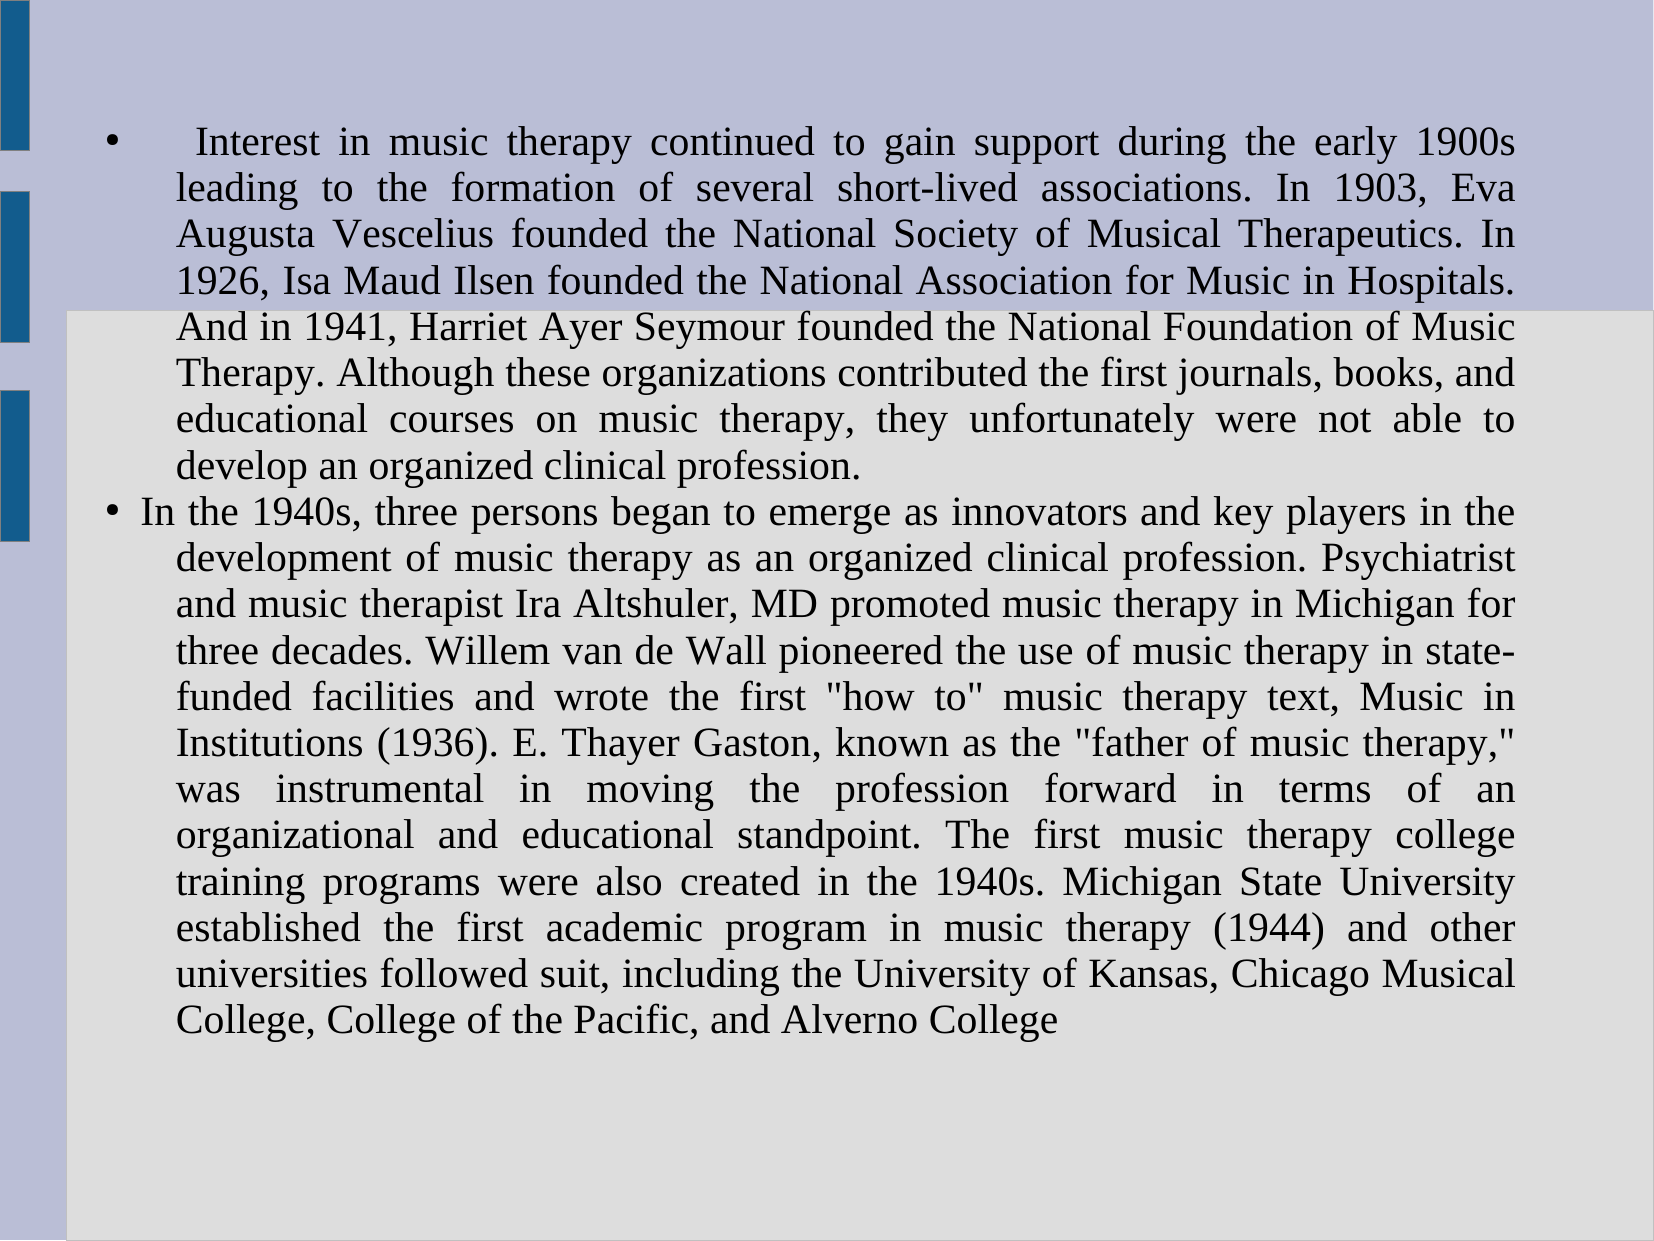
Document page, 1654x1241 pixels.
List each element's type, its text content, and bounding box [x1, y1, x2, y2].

subtitle Interest in music therapy continued to gain support during the early 1900s leading to the formation of several short-lived associations. In 1903, Eva Augusta Vescelius founded the National Society of Musical Therapeutics. In 1926, Isa Maud Ilsen founded the National Association for Music in Hospitals. And in 1941, Harriet Ayer Seymour founded the National Foundation of Music Therapy. Although these organizations contributed the first journals, books, and educational courses on music therapy, they unfortunately were not able to develop an organized clinical profession. In the 1940s, three persons began to emerge as innovators and key players in the development of music therapy as an organized clinical profession. Psychiatrist and music therapist Ira Altshuler, MD promoted music therapy in Michigan for three decades. Willem van de Wall pioneered the use of music therapy in state-funded facilities and wrote the first "how to" music therapy text, Music in Institutions (1936). E. Thayer Gaston, known as the "father of music therapy," was instrumental in moving the profession forward in terms of an organizational and educational standpoint. The first music therapy college training programs were also created in the 1940s. Michigan State University established the first academic program in music therapy (1944) and other universities followed suit, including the University of Kansas, Chicago Musical College, College of the Pacific, and Alverno College [105, 0, 1518, 1241]
